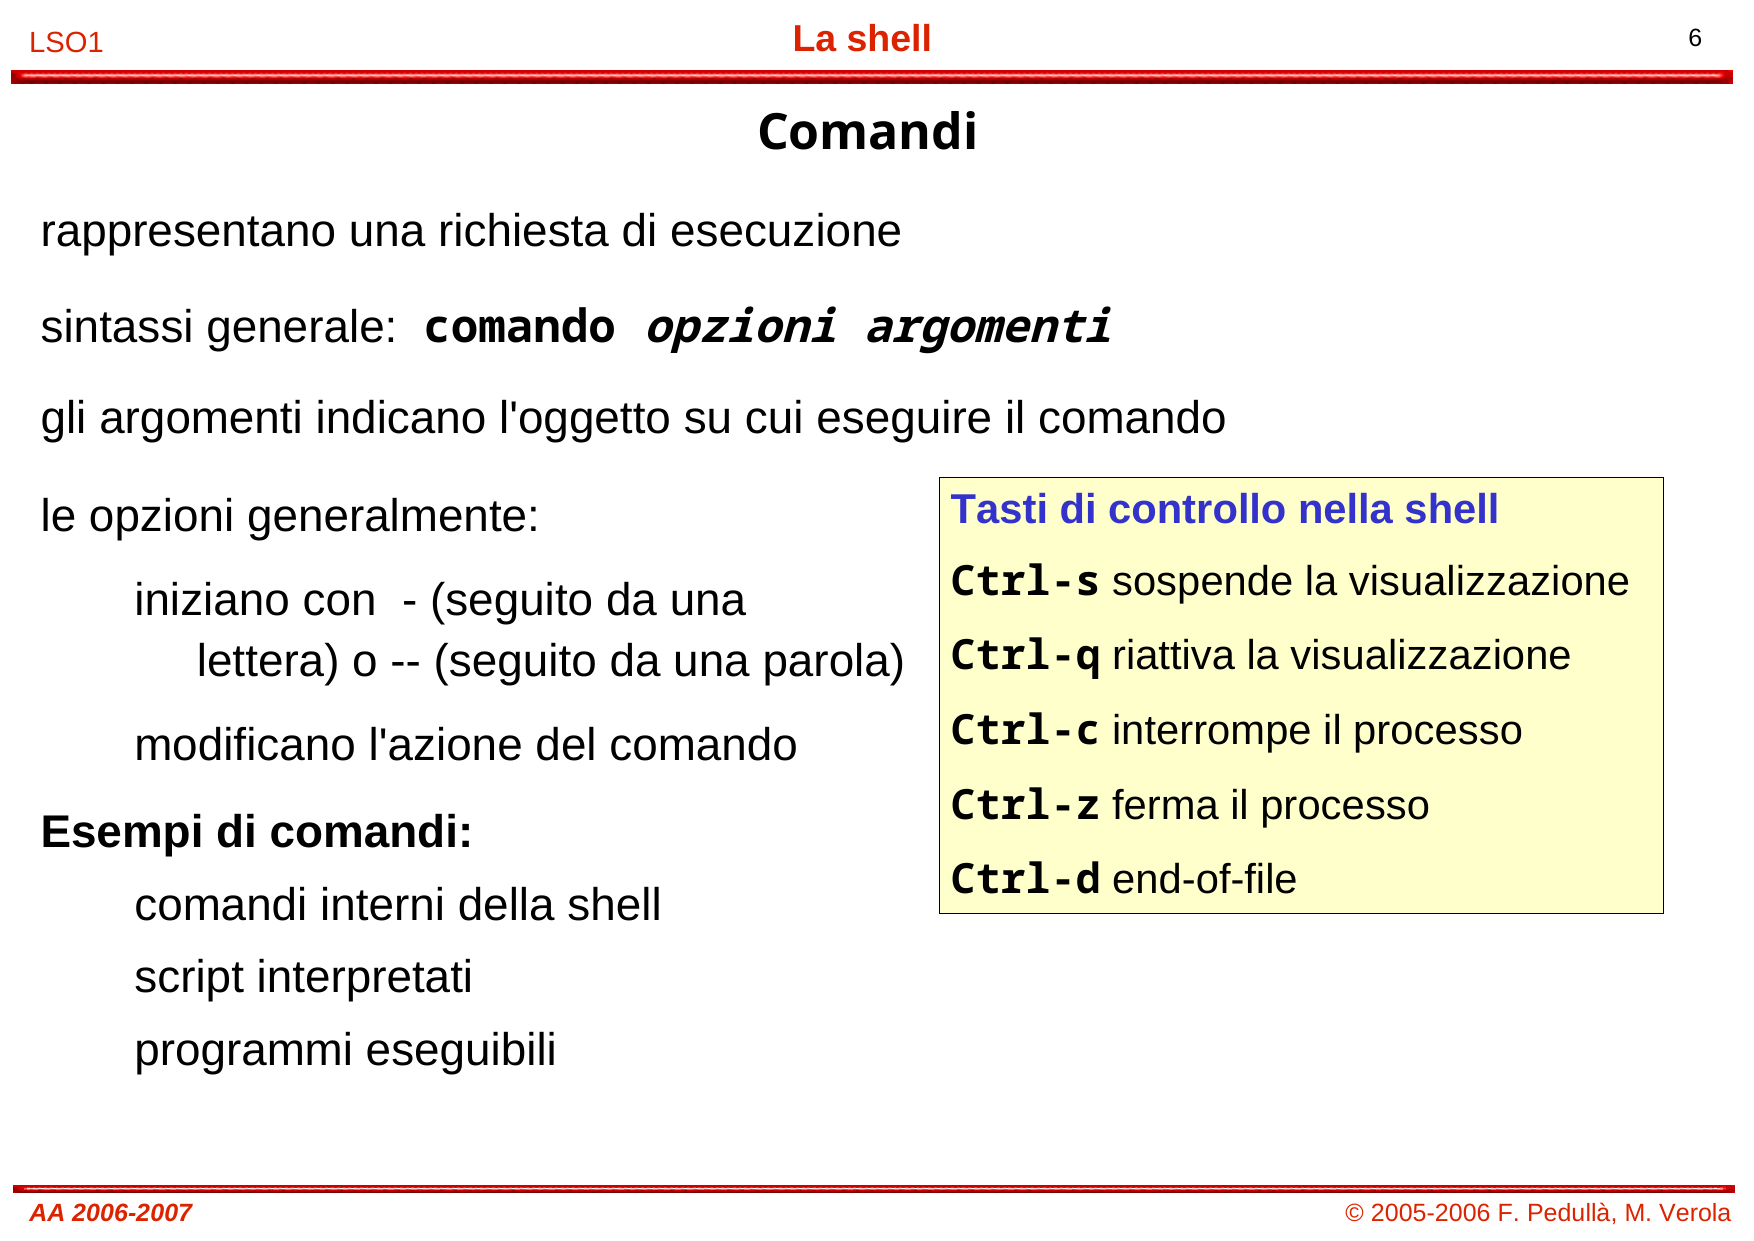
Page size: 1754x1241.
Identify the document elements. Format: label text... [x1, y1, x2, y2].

list rappresentano una richiesta di esecuzione sintassi generale: comando opzioni argomenti gli argomenti indicano l'oggetto su cui eseguire il comando le opzioni generalmente: iniziano con - (seguito da una lettera) o -- (seguito da una parola) modificano l'azione del comando Esempi di comandi: comandi interni della shell script interpretati programmi eseguibili [40, 200, 1678, 1121]
picture [13, 1185, 1735, 1193]
list Tasti di controllo nella shell Ctrl-s sospende la visualizzazione Ctrl-q riattiva la visualizzazione Ctrl-c interrompe il processo Ctrl-z ferma il processo Ctrl-d end-of-file [939, 477, 1664, 914]
title Comandi [757, 84, 996, 180]
picture [11, 70, 1733, 84]
